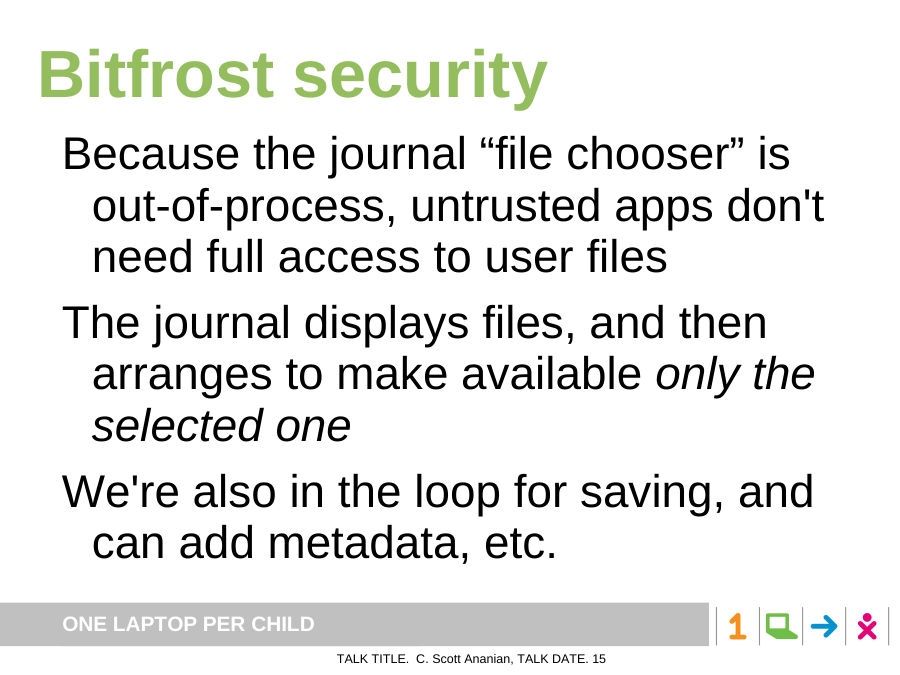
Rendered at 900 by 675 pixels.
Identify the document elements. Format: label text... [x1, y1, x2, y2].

list Because the journal “file chooser” is out-of-process, untrusted apps don't need full access to user files The journal displays files, and then arranges to make available only the selected one We're also in the loop for saving, and can add metadata, etc. [61, 128, 844, 675]
picture [844, 598, 898, 655]
title Bitfrost security [37, 37, 856, 211]
